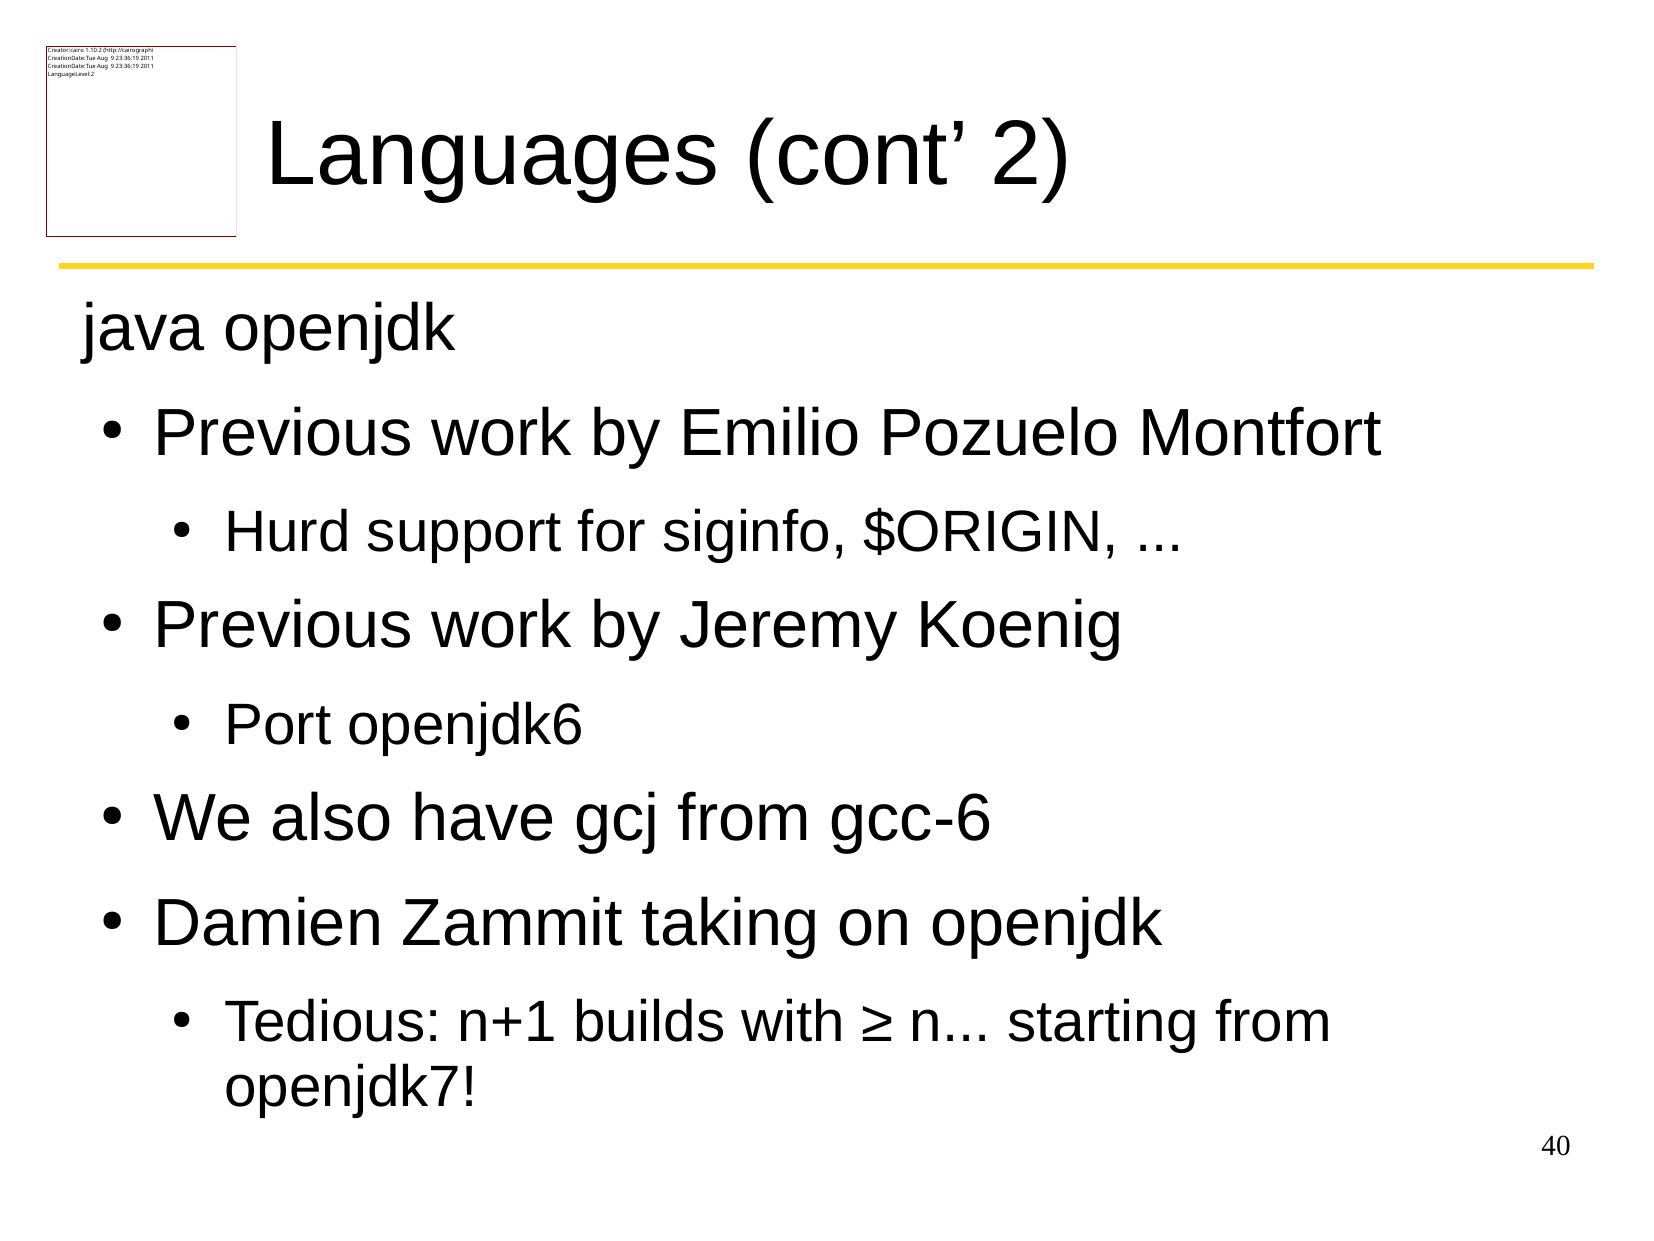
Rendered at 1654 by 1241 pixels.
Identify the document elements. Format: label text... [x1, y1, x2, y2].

title Languages (cont’ 2) [265, 49, 1571, 257]
list java openjdk Previous work by Emilio Pozuelo Montfort Hurd support for siginfo, $ORIGIN, ... Previous work by Jeremy Koenig Port openjdk6 We also have gcj from gcc-6 Damien Zammit taking on openjdk Tedious: n+1 builds with ≥ n... starting from openjdk7! [82, 290, 1571, 1152]
